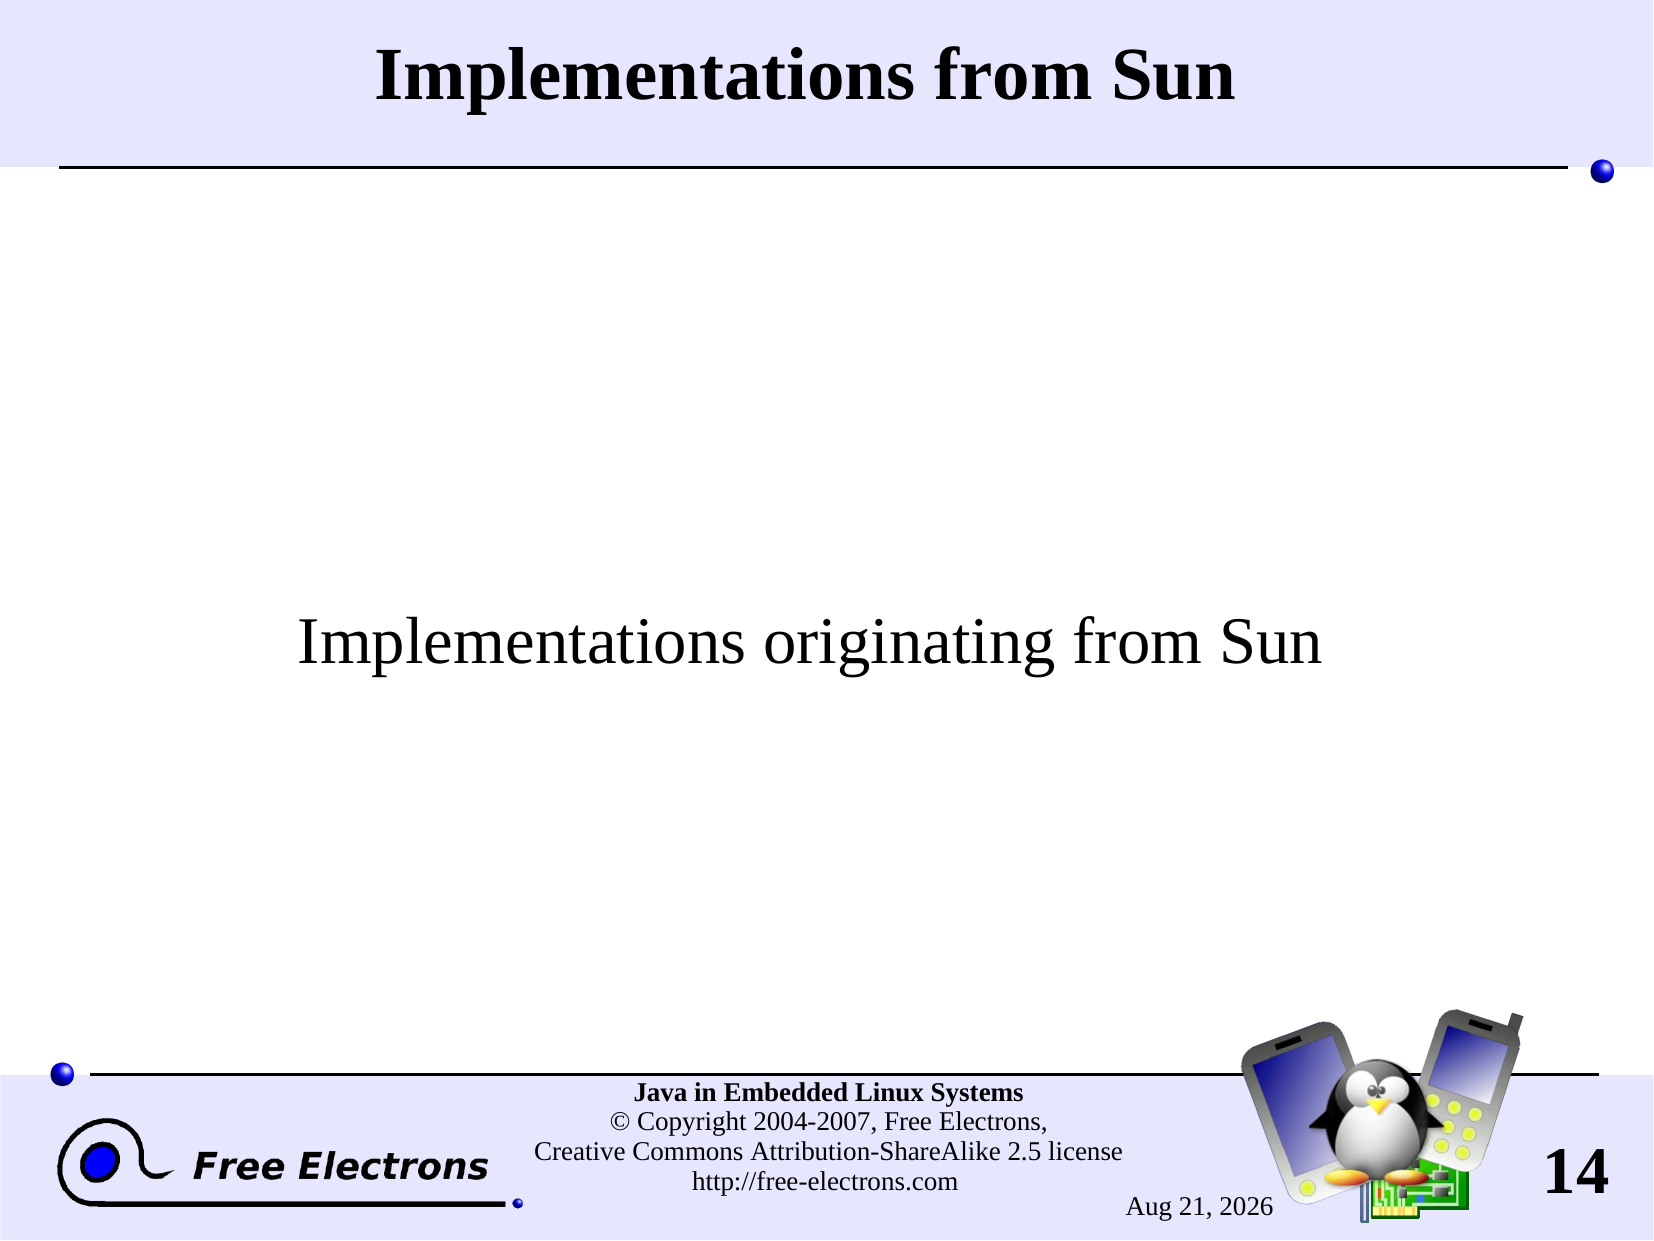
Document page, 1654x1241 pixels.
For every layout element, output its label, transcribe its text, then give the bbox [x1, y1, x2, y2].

subtitle Implementations originating from Sun [105, 216, 1518, 1066]
title Implementations from Sun [60, 25, 1551, 124]
picture [1231, 1007, 1538, 1241]
picture [50, 1107, 527, 1216]
